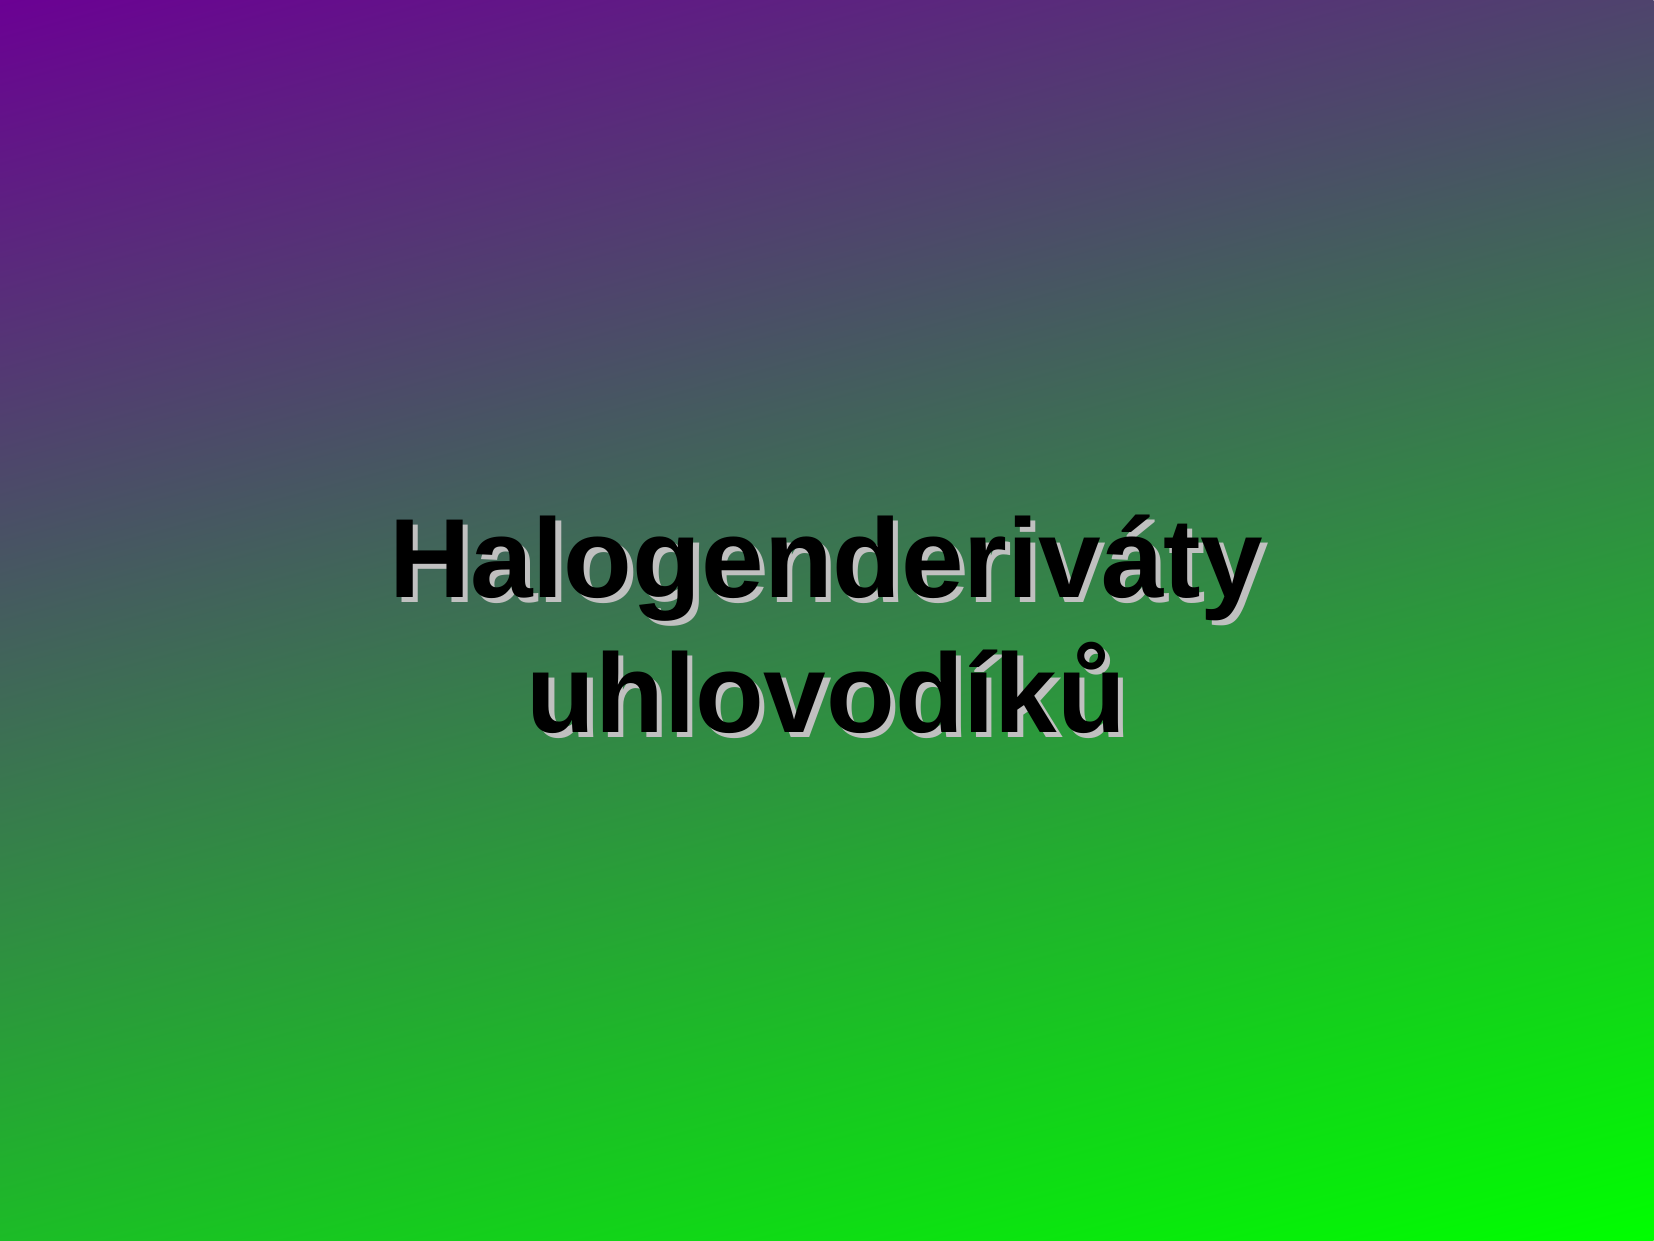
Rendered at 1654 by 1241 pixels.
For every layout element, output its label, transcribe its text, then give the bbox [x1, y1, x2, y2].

subtitle Halogenderiváty uhlovodíků [82, 210, 1571, 1030]
